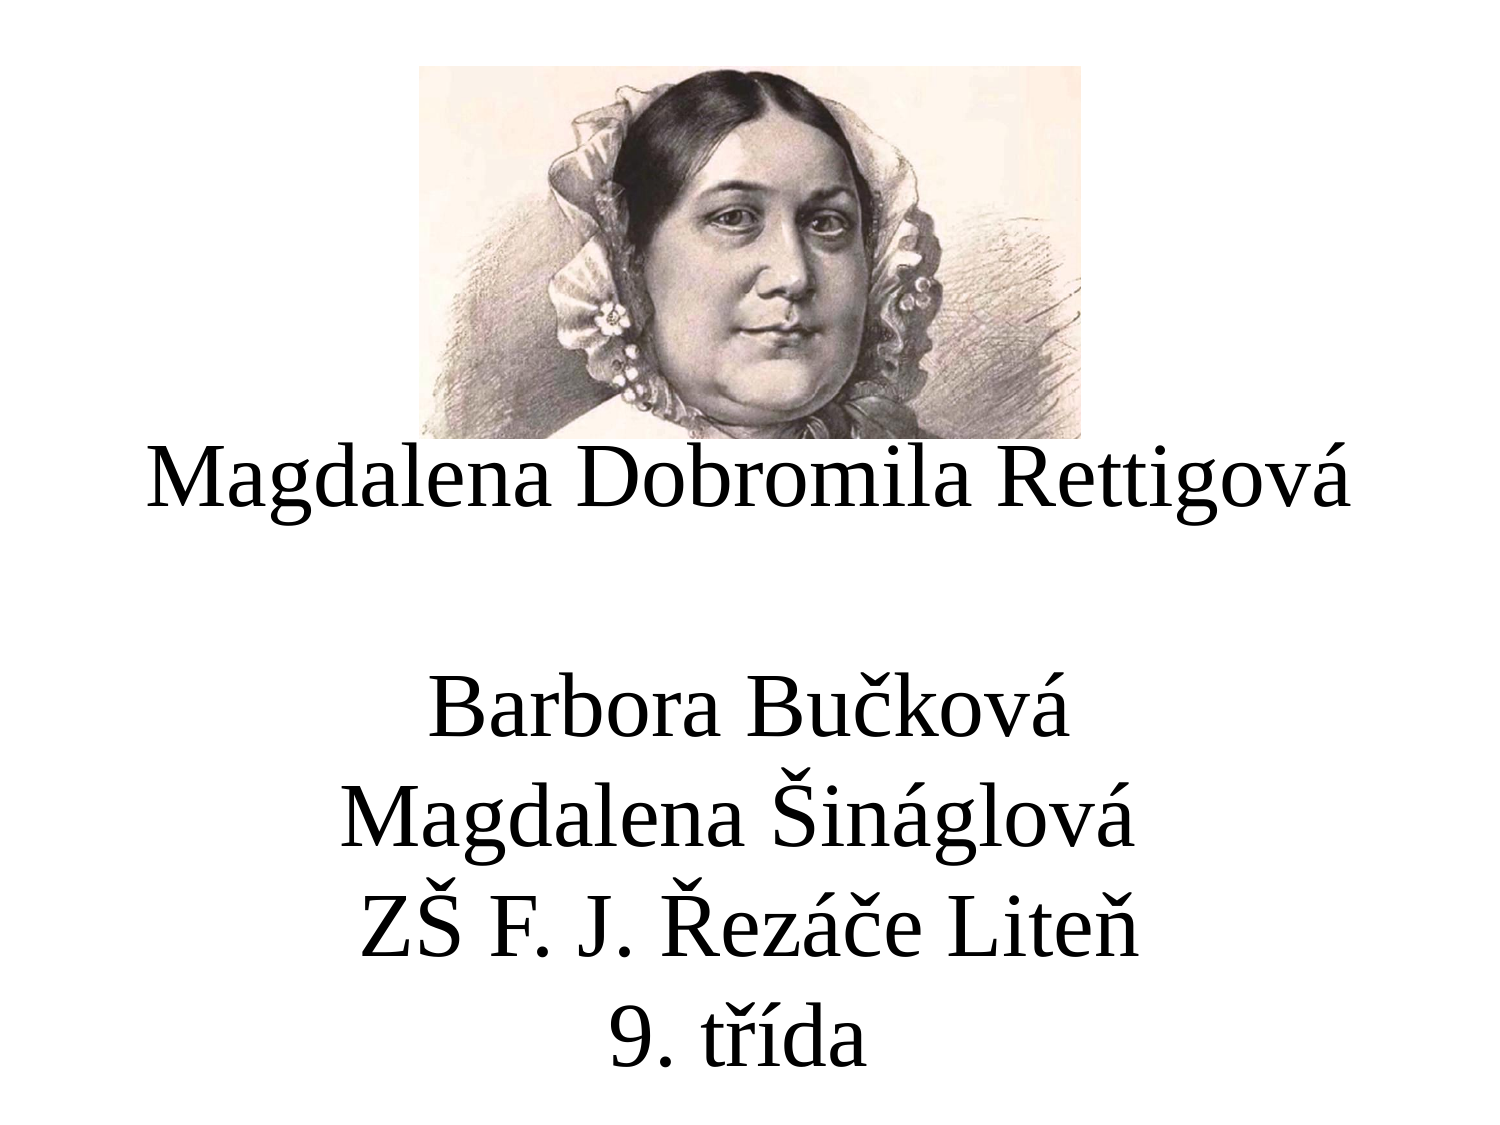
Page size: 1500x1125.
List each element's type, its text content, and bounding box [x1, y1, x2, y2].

title Magdalena Dobromila Rettigová [112, 407, 1388, 649]
picture [419, 66, 1081, 439]
subtitle Barbora Bučková Magdalena Šináglová ZŠ F. J. Řezáče Liteň 9. třída [225, 637, 1275, 1071]
